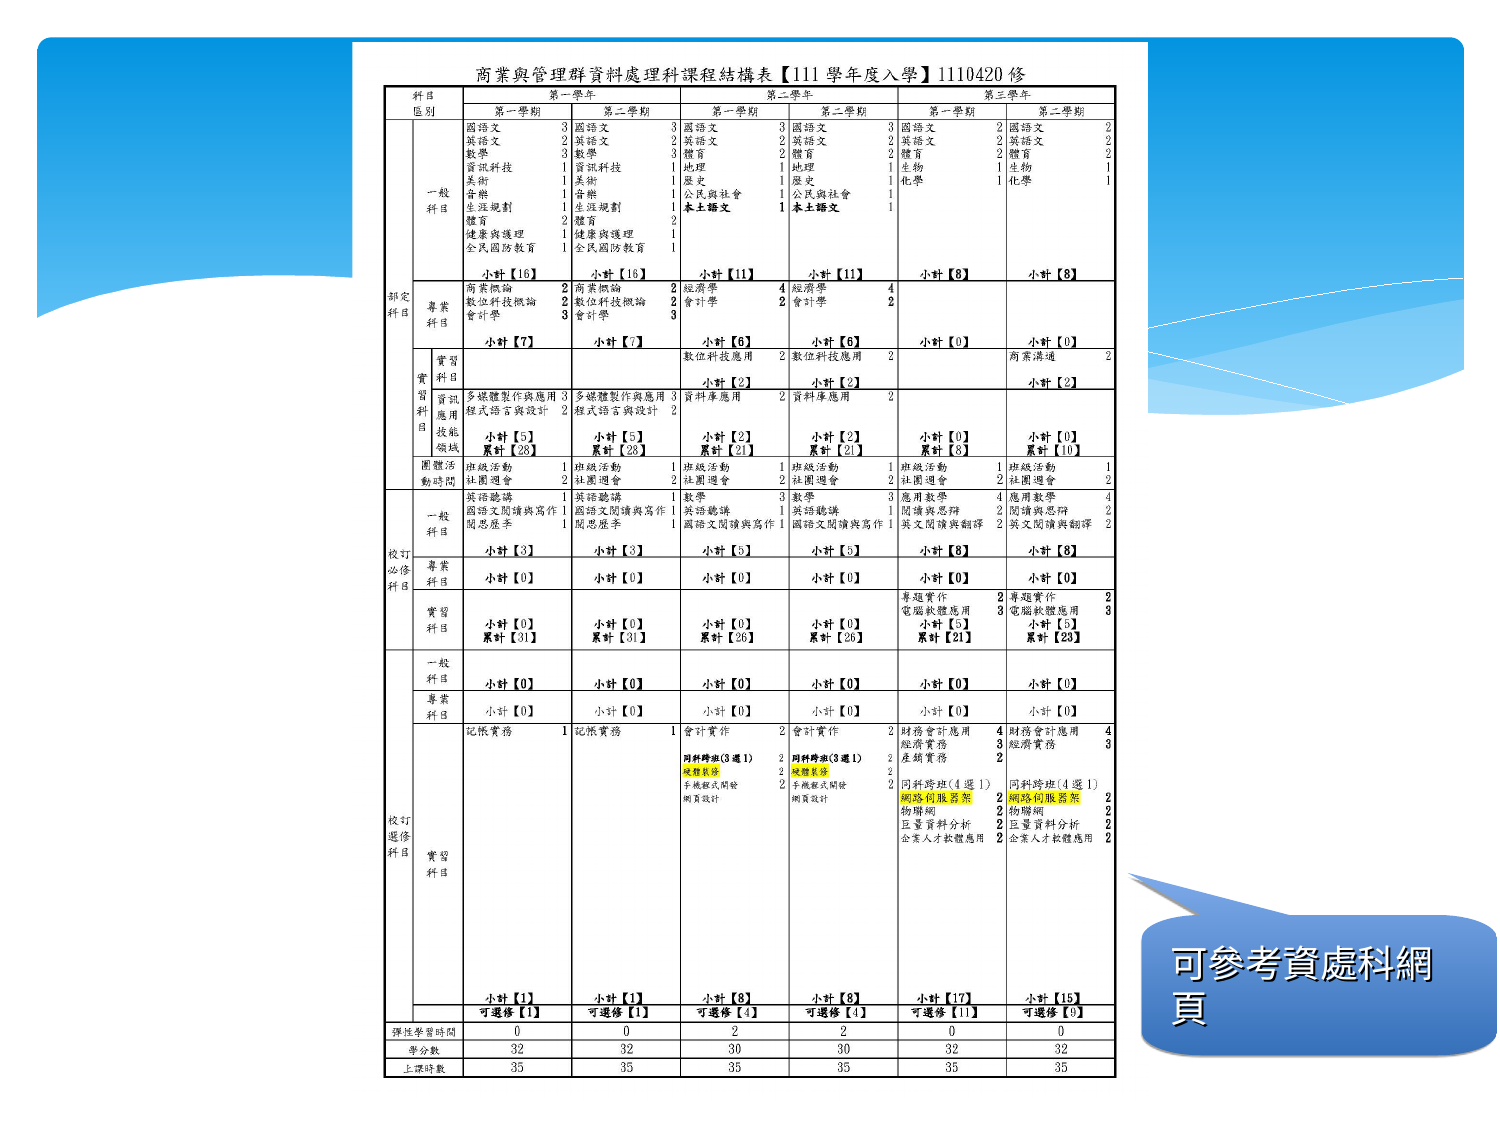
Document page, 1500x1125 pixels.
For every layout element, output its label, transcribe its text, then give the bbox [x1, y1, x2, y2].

picture [352, 43, 1148, 1102]
text_box 可參考資處科網頁 [1127, 872, 1497, 1056]
